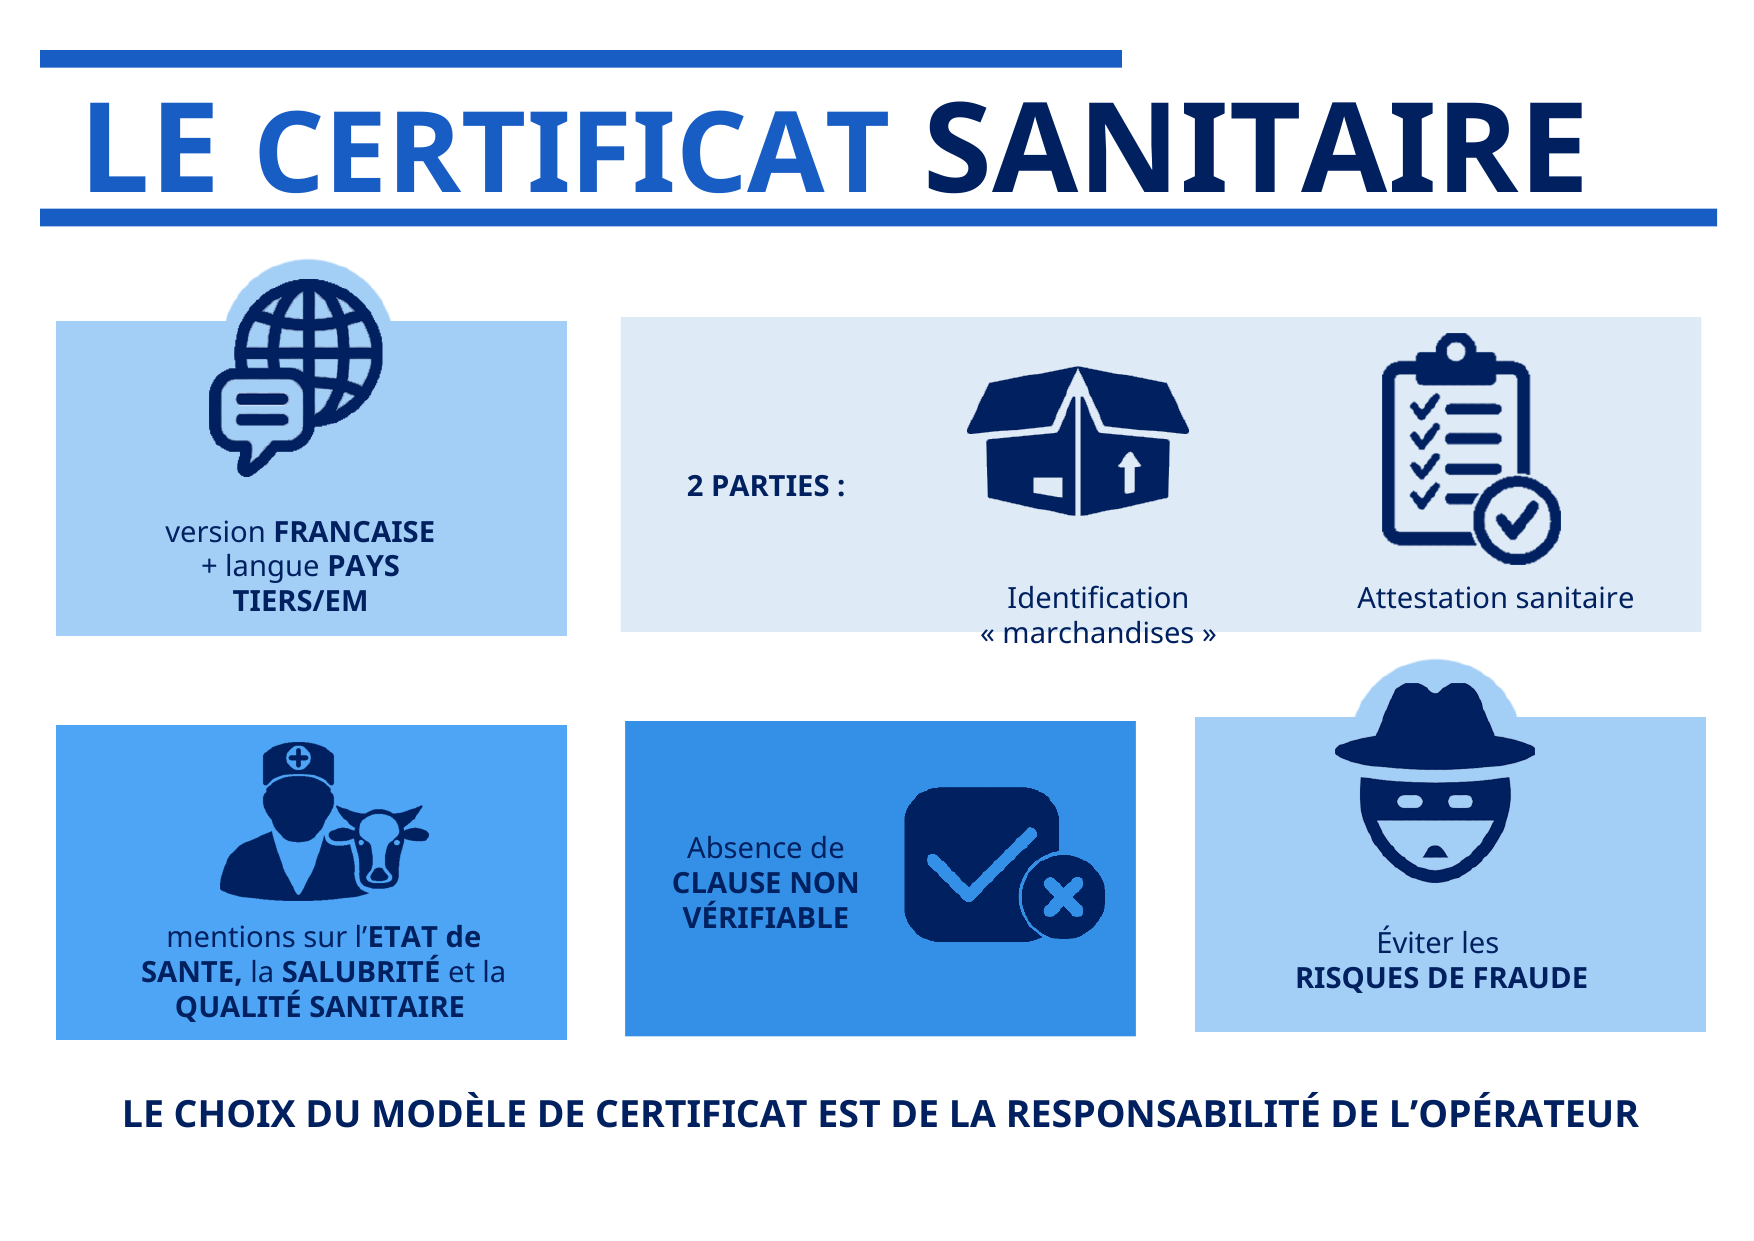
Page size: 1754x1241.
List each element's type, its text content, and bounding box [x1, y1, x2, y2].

picture [611, 224, 1718, 654]
text_box Identification « marchandises » [877, 571, 1321, 657]
text_box Attestation sanitaire [1274, 571, 1718, 622]
picture [611, 689, 1152, 1082]
text_box version FRANCAISE + langue PAYS TIERS/EM [142, 505, 459, 626]
text_box Éviter les RISQUES DE FRAUDE [1260, 916, 1624, 1002]
text_box LE CERTIFICAT SANITAIRE [65, 75, 1718, 229]
text_box mentions sur l’ETAT de SANTE, la SALUBRITÉ et la QUALITÉ SANITAIRE [116, 910, 532, 1031]
text_box Absence de CLAUSE NON VÉRIFIABLE [640, 822, 892, 943]
text_box 2 PARTIES : [612, 460, 928, 511]
picture [35, 692, 584, 1082]
text_box LE CHOIX DU MODÈLE DE CERTIFICAT EST DE LA RESPONSABILITÉ DE L’OPÉRATEUR [20, 1082, 1743, 1144]
picture [1180, 622, 1718, 1082]
picture [35, 228, 584, 658]
